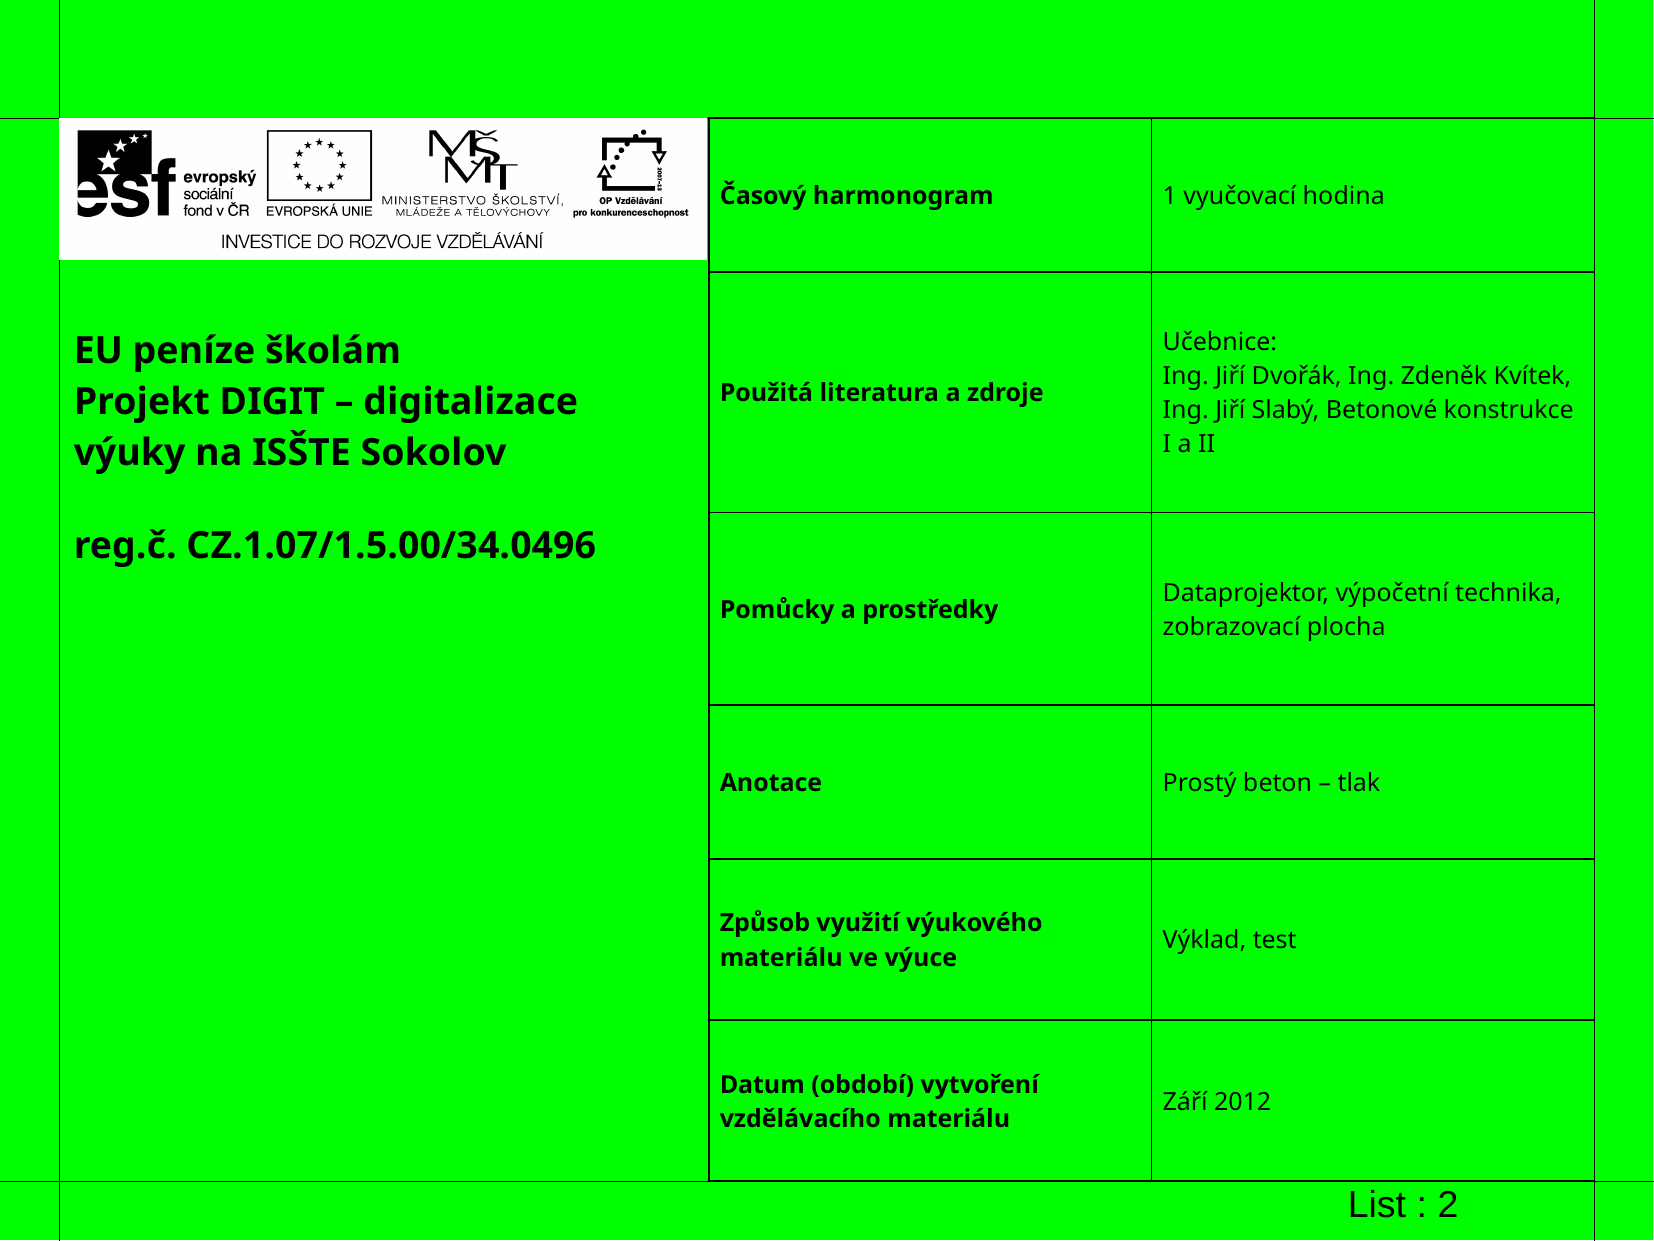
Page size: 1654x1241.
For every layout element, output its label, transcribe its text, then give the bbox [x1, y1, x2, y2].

table_cell Datum (období) vytvoření vzdělávacího materiálu [710, 1021, 1151, 1180]
table_header Časový harmonogram [710, 119, 1151, 271]
table_cell Výklad, test [1152, 860, 1594, 1019]
table_cell Září 2012 [1152, 1021, 1594, 1180]
table_header 1 vyučovací hodina [1152, 119, 1594, 271]
text_box List : <číslo> [1357, 1176, 1599, 1241]
table_cell Pomůcky a prostředky [710, 513, 1151, 704]
text_box EU peníze školám Projekt DIGIT – digitalizace výuky na ISŠTE Sokolov reg.č. CZ.1.07/1.5.00/34.0496 [59, 315, 680, 562]
table_cell Učebnice: Ing. Jiří Dvořák, Ing. Zdeněk Kvítek, Ing. Jiří Slabý, Betonové konstrukce I a II [1152, 273, 1594, 512]
table_cell Použitá literatura a zdroje [710, 273, 1151, 512]
table_cell Dataprojektor, výpočetní technika, zobrazovací plocha [1152, 513, 1594, 704]
picture [59, 118, 707, 260]
table_cell Anotace [710, 706, 1151, 858]
table_cell Způsob využití výukového materiálu ve výuce [710, 860, 1151, 1019]
table_cell Prostý beton – tlak [1152, 706, 1594, 858]
